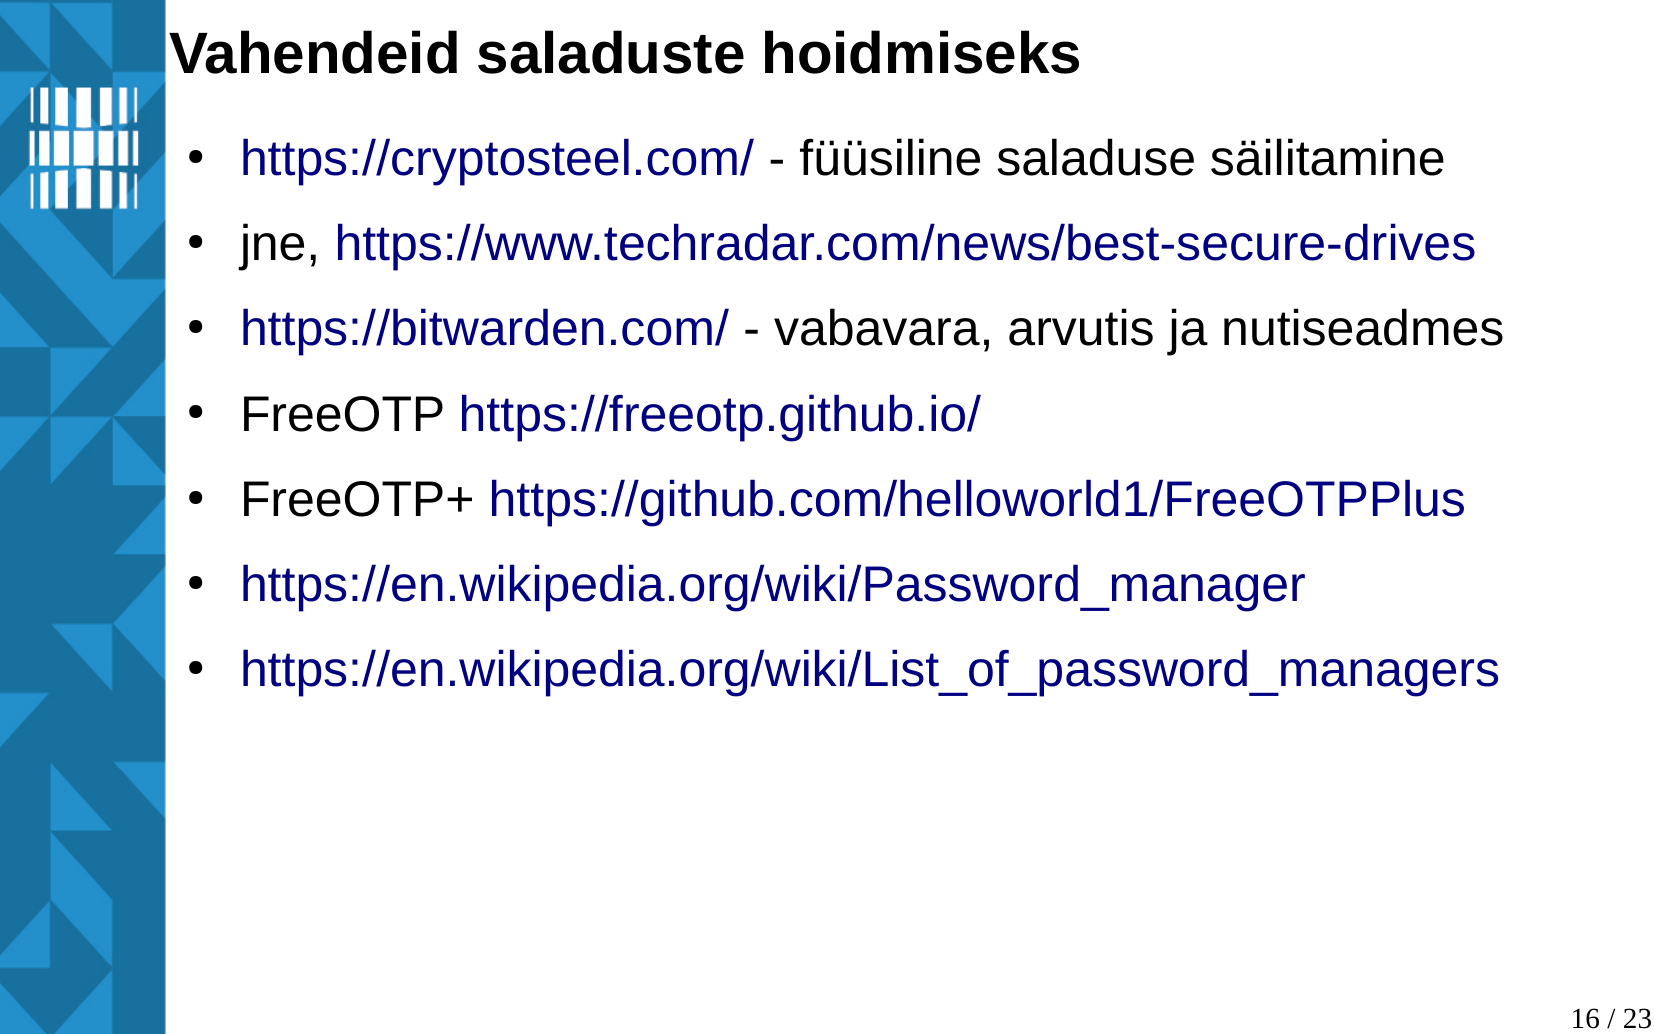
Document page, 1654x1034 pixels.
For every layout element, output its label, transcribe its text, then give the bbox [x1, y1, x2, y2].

list https://cryptosteel.com/ - füüsiline saladuse säilitamine jne, https://www.techradar.com/news/best-secure-drives https://bitwarden.com/ - vabavara, arvutis ja nutiseadmes FreeOTP https://freeotp.github.io/ FreeOTP+ https://github.com/helloworld1/FreeOTPPlus https://en.wikipedia.org/wiki/Password_manager https://en.wikipedia.org/wiki/List_of_password_managers [169, 129, 1630, 997]
title Vahendeid saladuste hoidmiseks [169, 11, 1571, 95]
